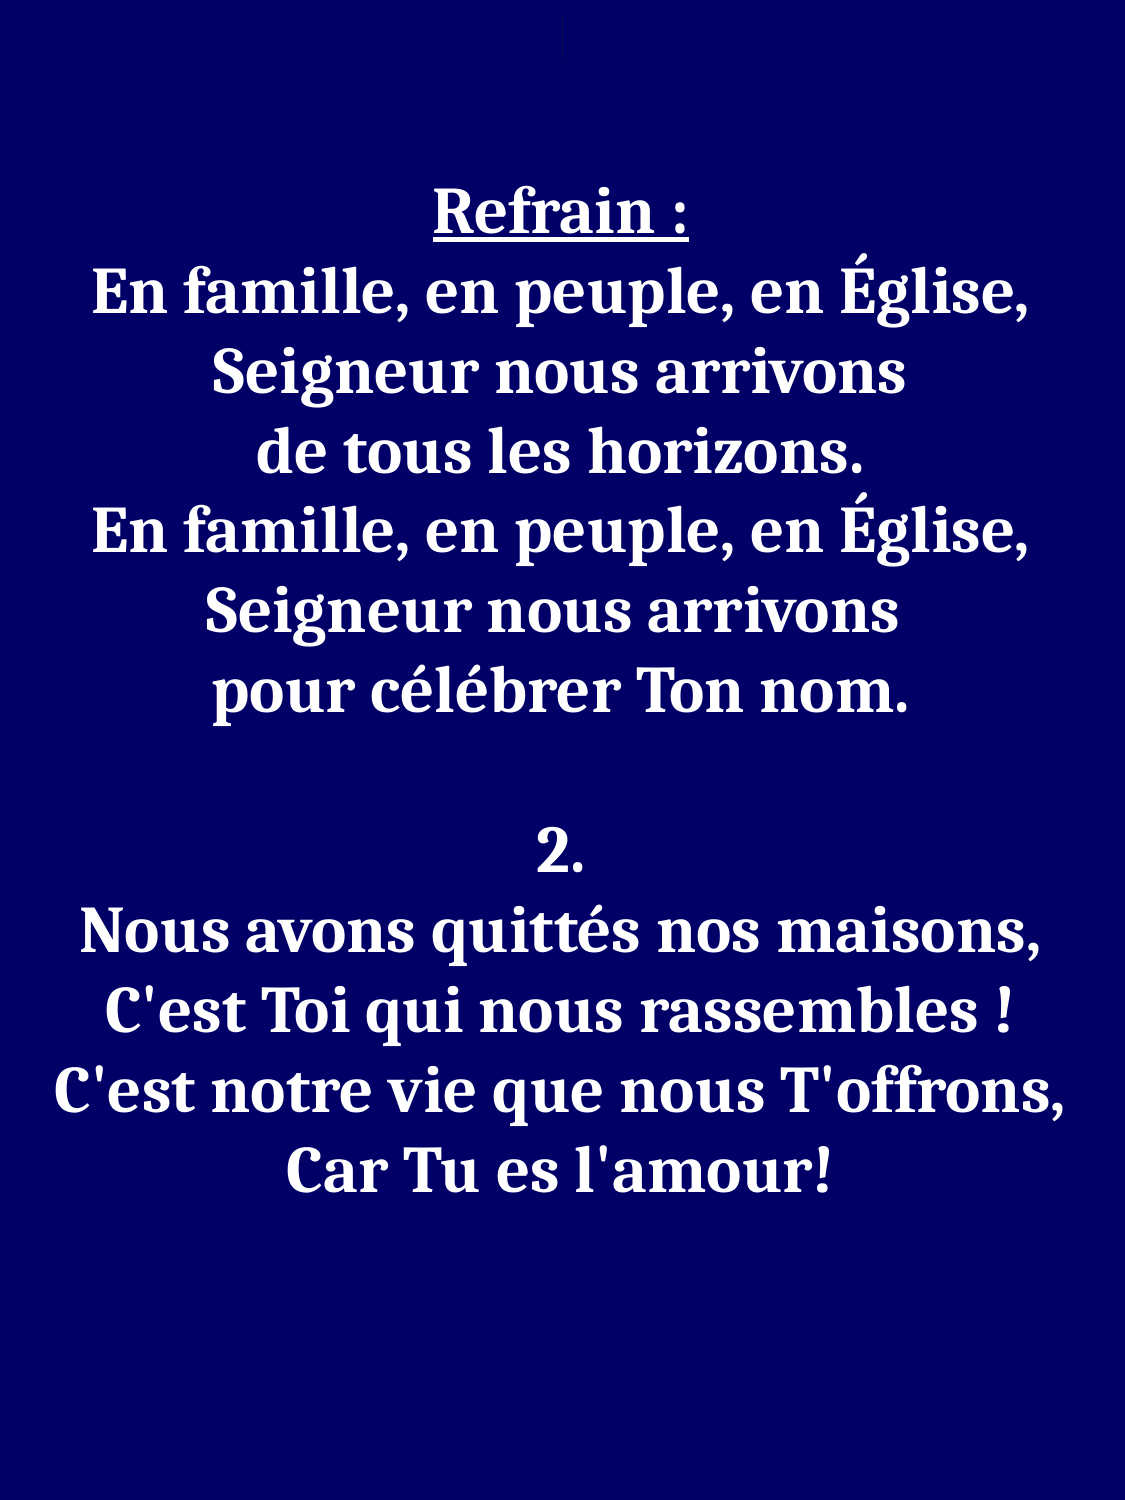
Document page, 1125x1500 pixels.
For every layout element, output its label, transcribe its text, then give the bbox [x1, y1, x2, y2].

text_box Refrain : En famille, en peuple, en Église, Seigneur nous arrivons de tous les horizons. En famille, en peuple, en Église, Seigneur nous arrivons pour célébrer Ton nom. 2. Nous avons quittés nos maisons, C'est Toi qui nous rassembles ! C'est notre vie que nous T'offrons, Car Tu es l'amour! [0, 114, 1125, 1449]
